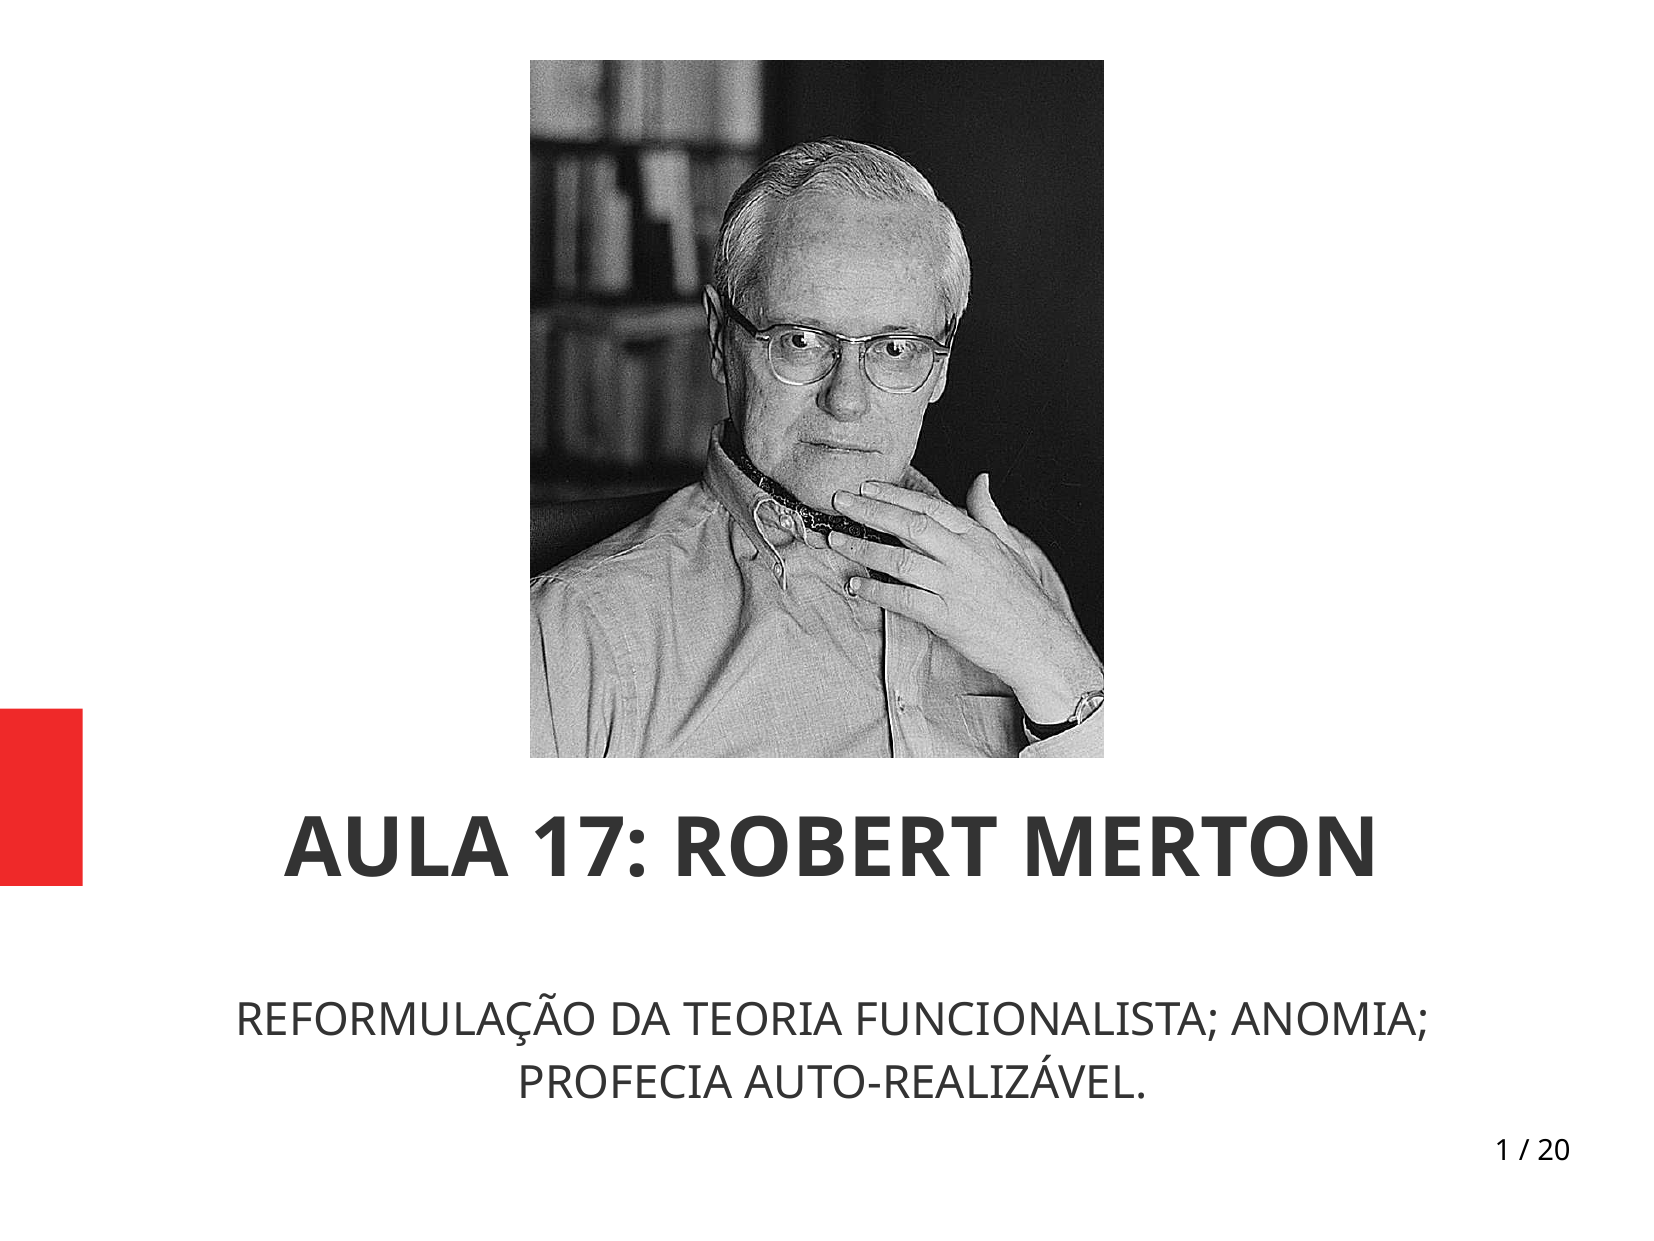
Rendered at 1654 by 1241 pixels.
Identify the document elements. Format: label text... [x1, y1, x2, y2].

subtitle REFORMULAÇÃO DA TEORIA FUNCIONALISTA; ANOMIA; PROFECIA AUTO-REALIZÁVEL. [129, 932, 1536, 1166]
picture [530, 60, 1104, 758]
title AULA 17: ROBERT MERTON [129, 708, 1536, 932]
